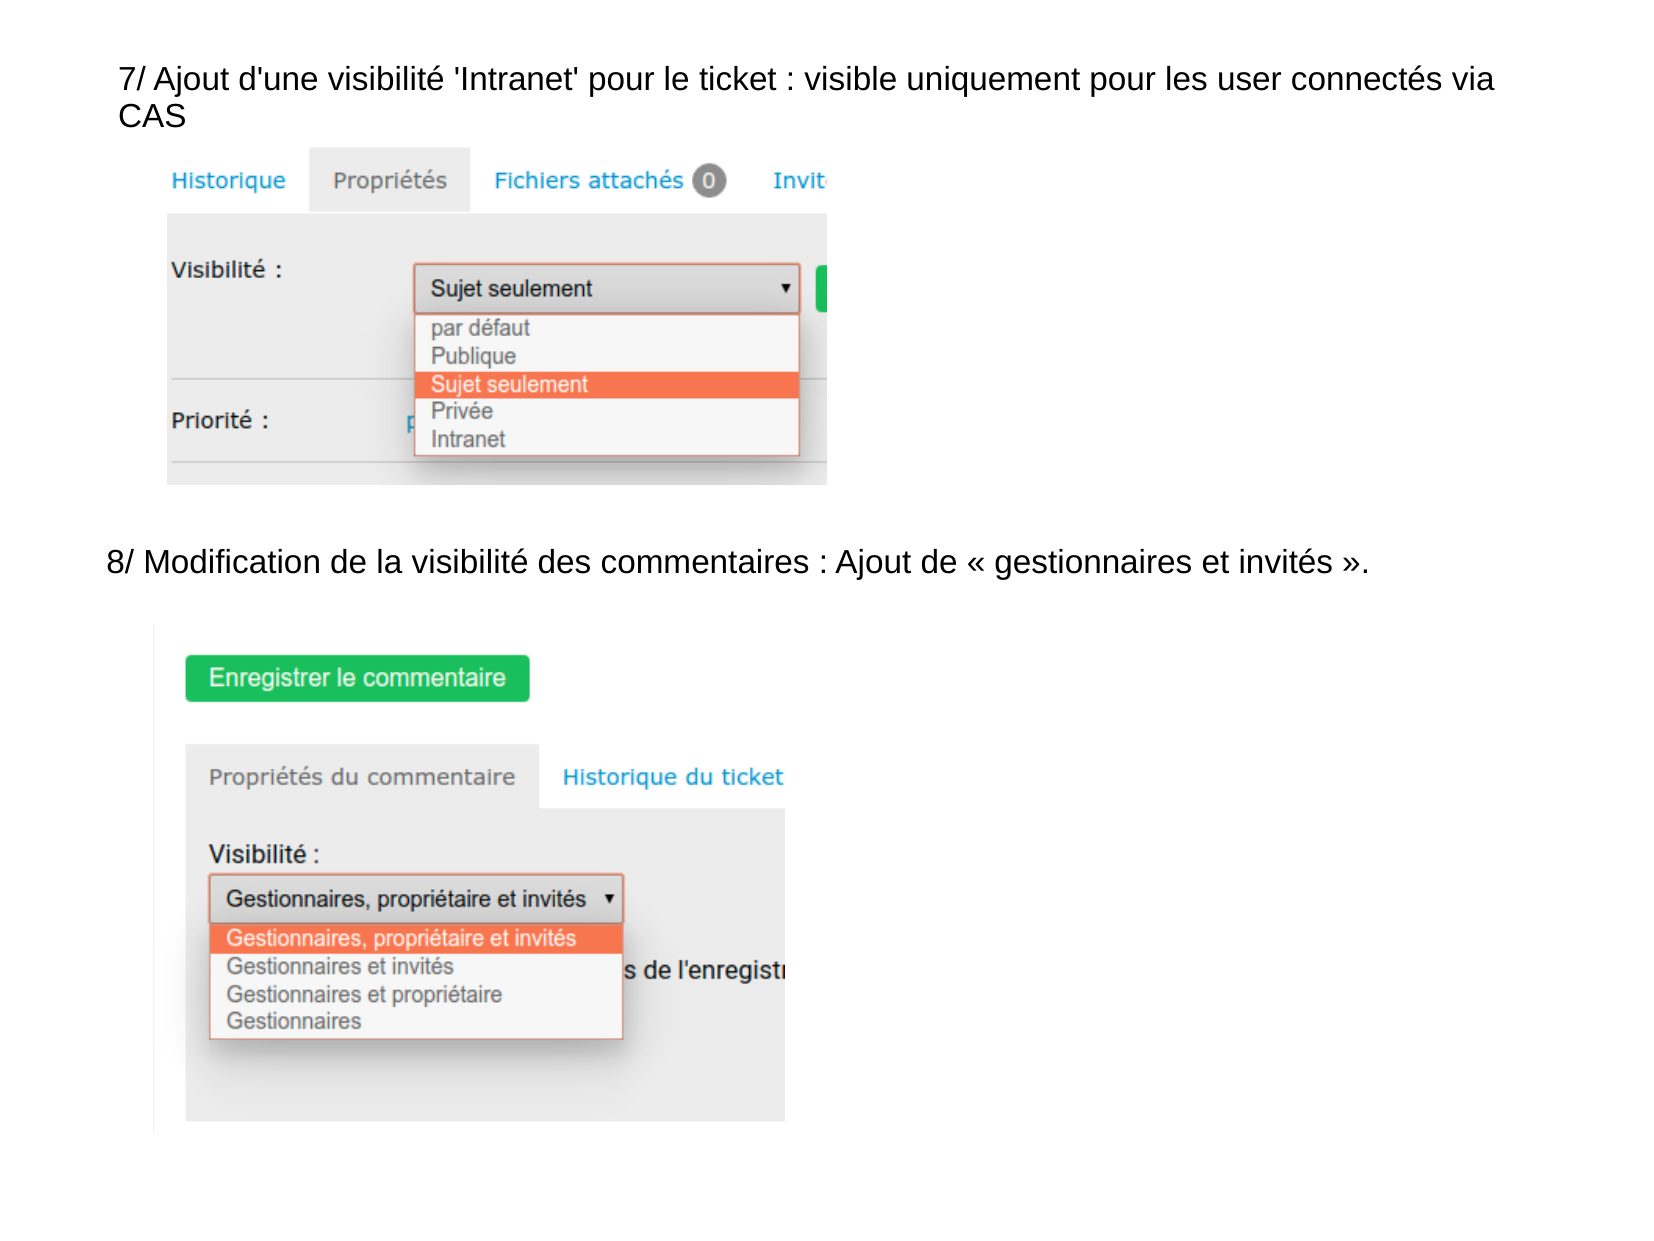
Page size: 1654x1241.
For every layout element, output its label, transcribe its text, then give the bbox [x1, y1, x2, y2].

list 8/ Modification de la visibilité des commentaires : Ajout de « gestionnaires et invités ». [35, 543, 1524, 649]
picture [167, 129, 827, 485]
list 7/ Ajout d'une visibilité 'Intranet' pour le ticket : visible uniquement pour les user connectés via CAS [47, 60, 1536, 166]
picture [153, 624, 785, 1134]
